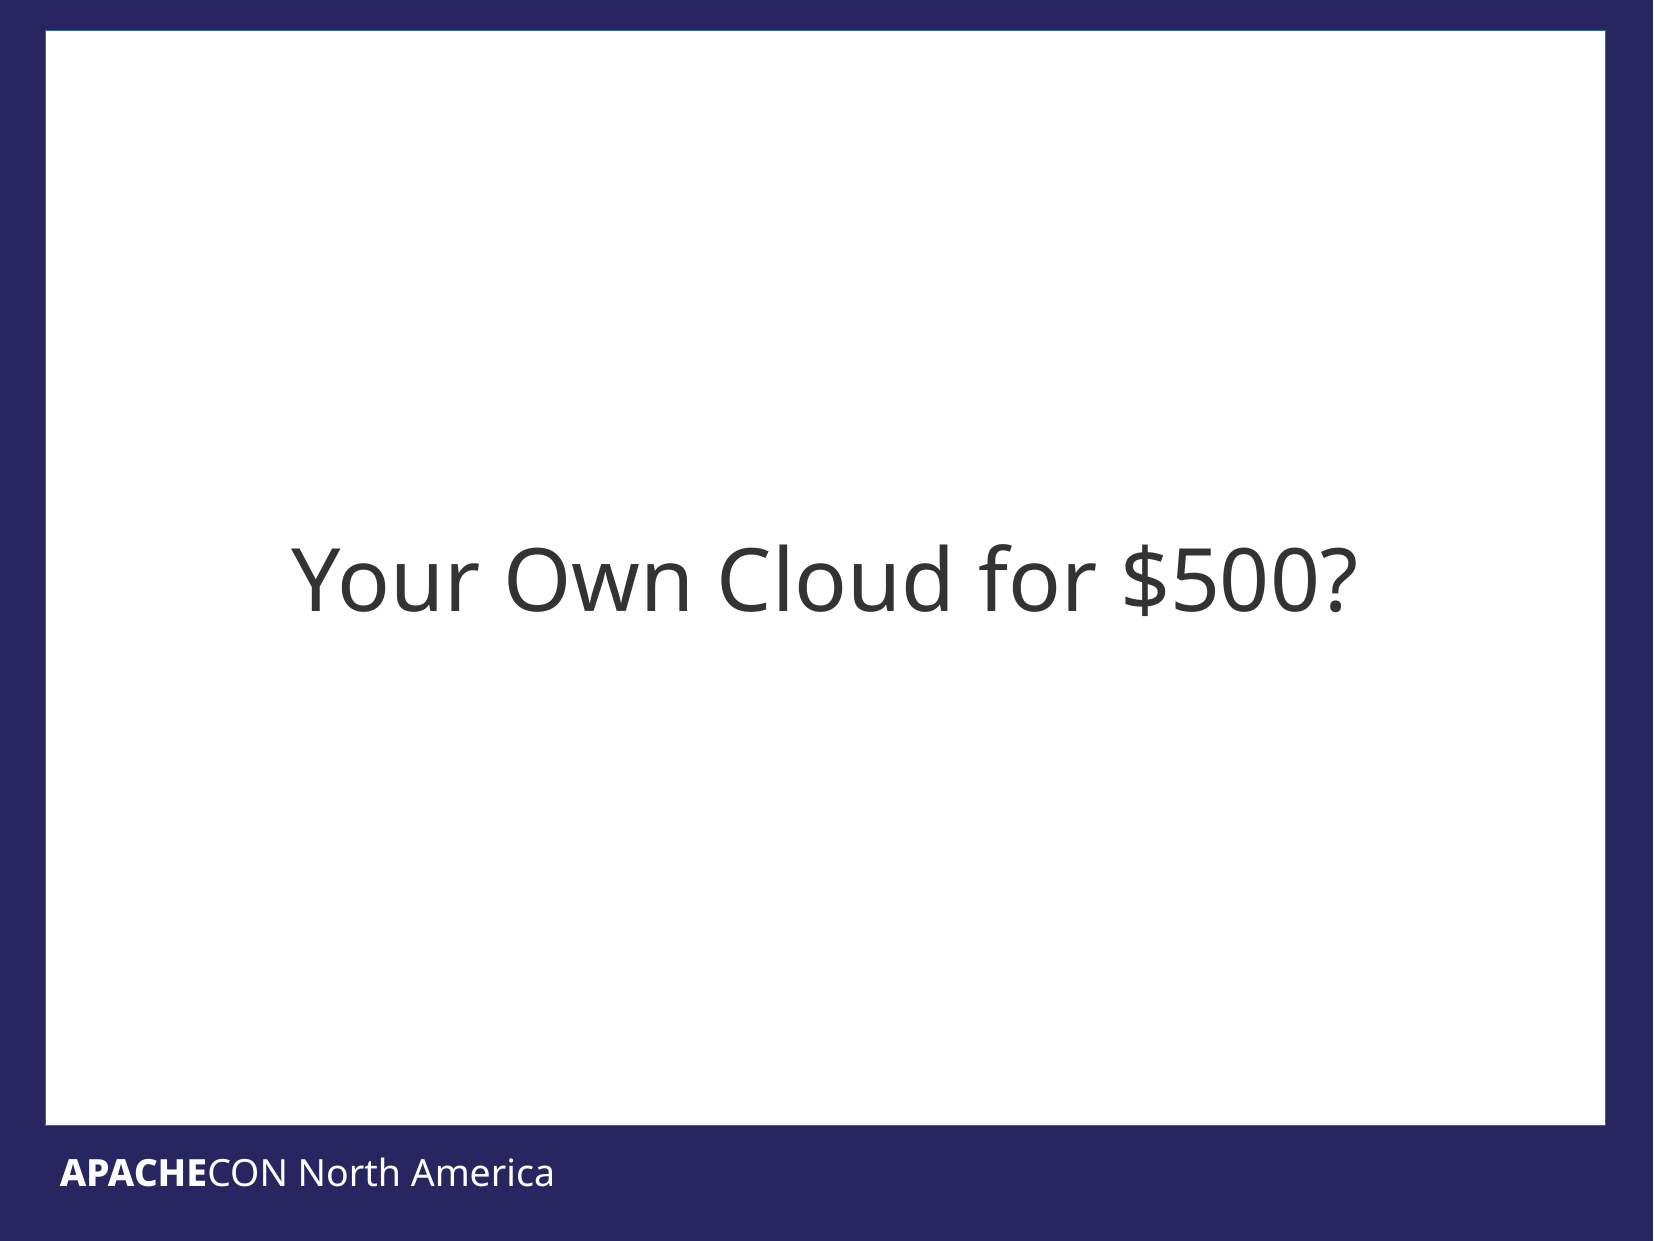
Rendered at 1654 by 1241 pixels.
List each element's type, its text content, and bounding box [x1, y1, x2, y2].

title Your Own Cloud for $500? [105, 60, 1546, 1096]
